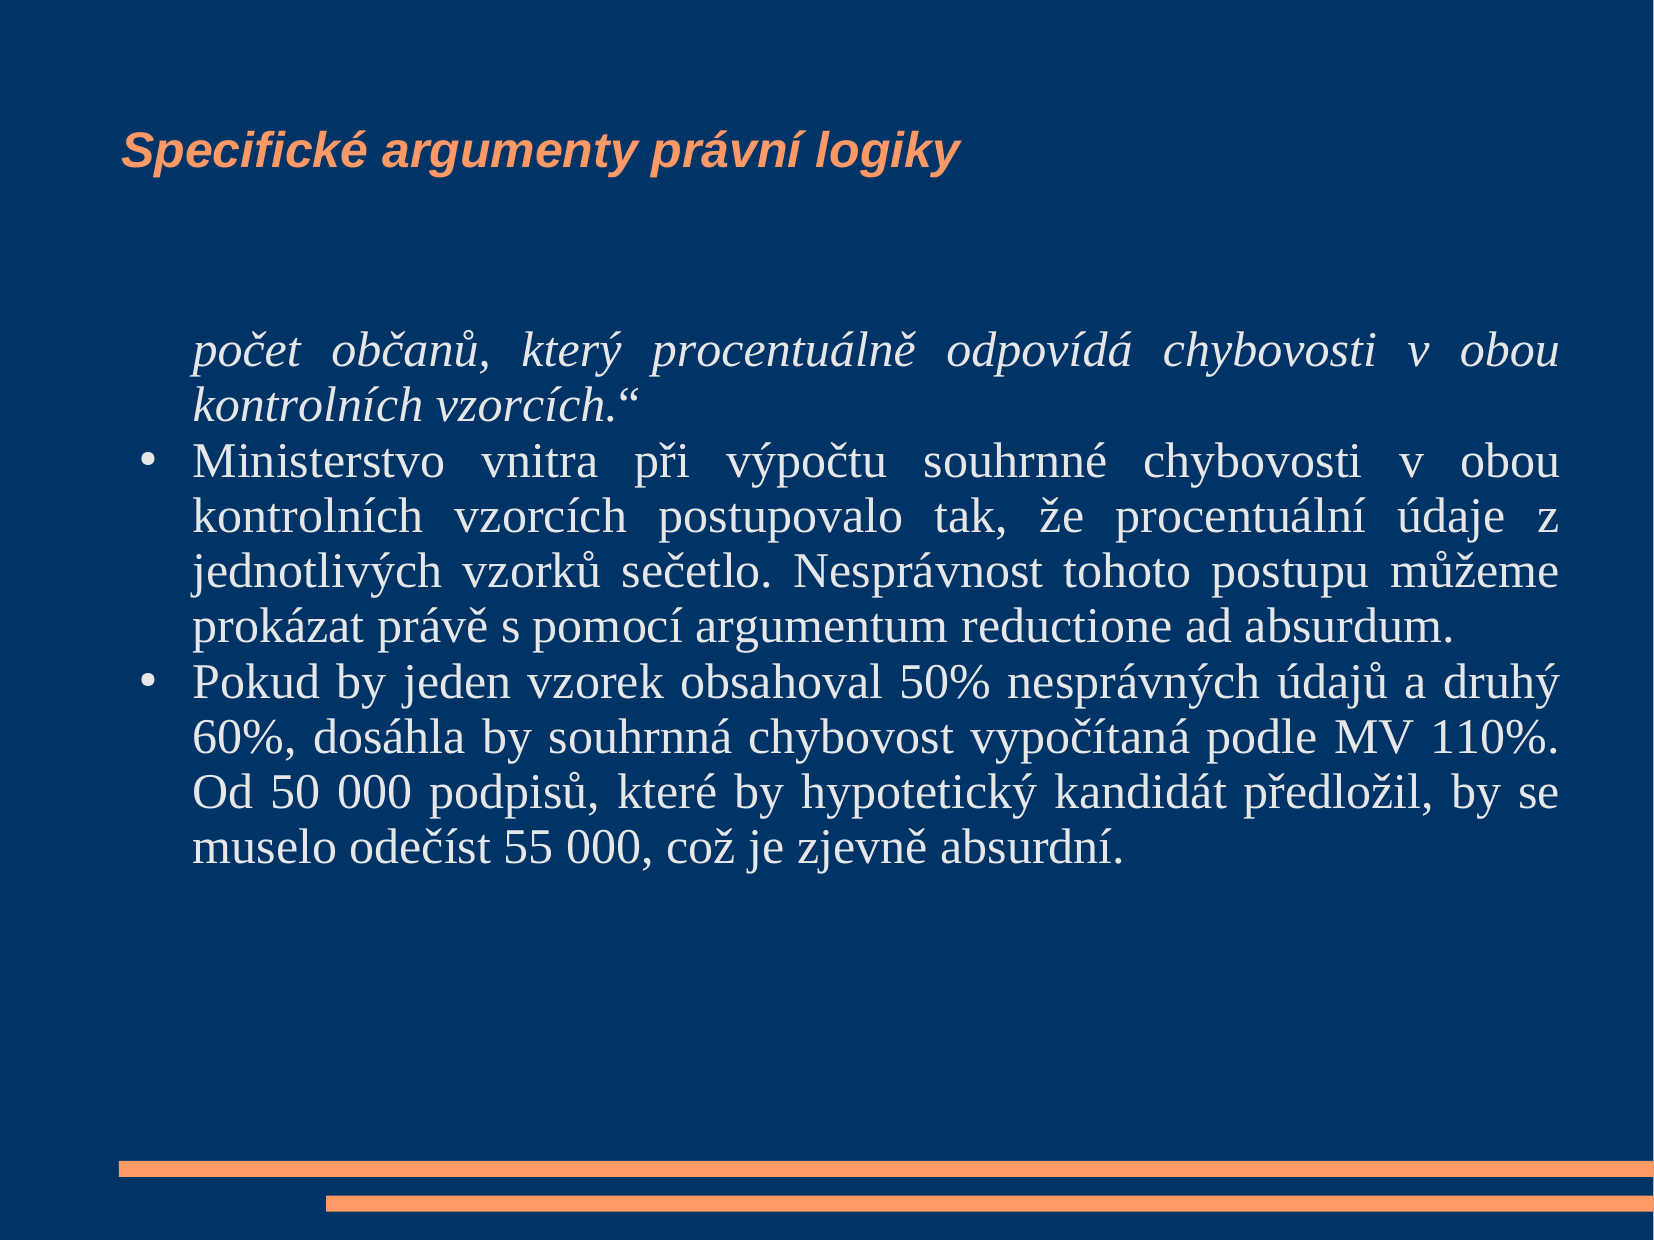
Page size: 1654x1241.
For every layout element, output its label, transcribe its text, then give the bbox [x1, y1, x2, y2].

list počet občanů, který procentuálně odpovídá chybovosti v obou kontrolních vzorcích.“ Ministerstvo vnitra při výpočtu souhrnné chybovosti v obou kontrolních vzorcích postupovalo tak, že procentuální údaje z jednotlivých vzorků sečetlo. Nesprávnost tohoto postupu můžeme prokázat právě s pomocí argumentum reductione ad absurdum. Pokud by jeden vzorek obsahoval 50% nesprávných údajů a druhý 60%, dosáhla by souhrnná chybovost vypočítaná podle MV 110%. Od 50 000 podpisů, které by hypotetický kandidát předložil, by se muselo odečíst 55 000, což je zjevně absurdní. [121, 322, 1561, 1132]
title Specifické argumenty právní logiky [121, 46, 1534, 254]
